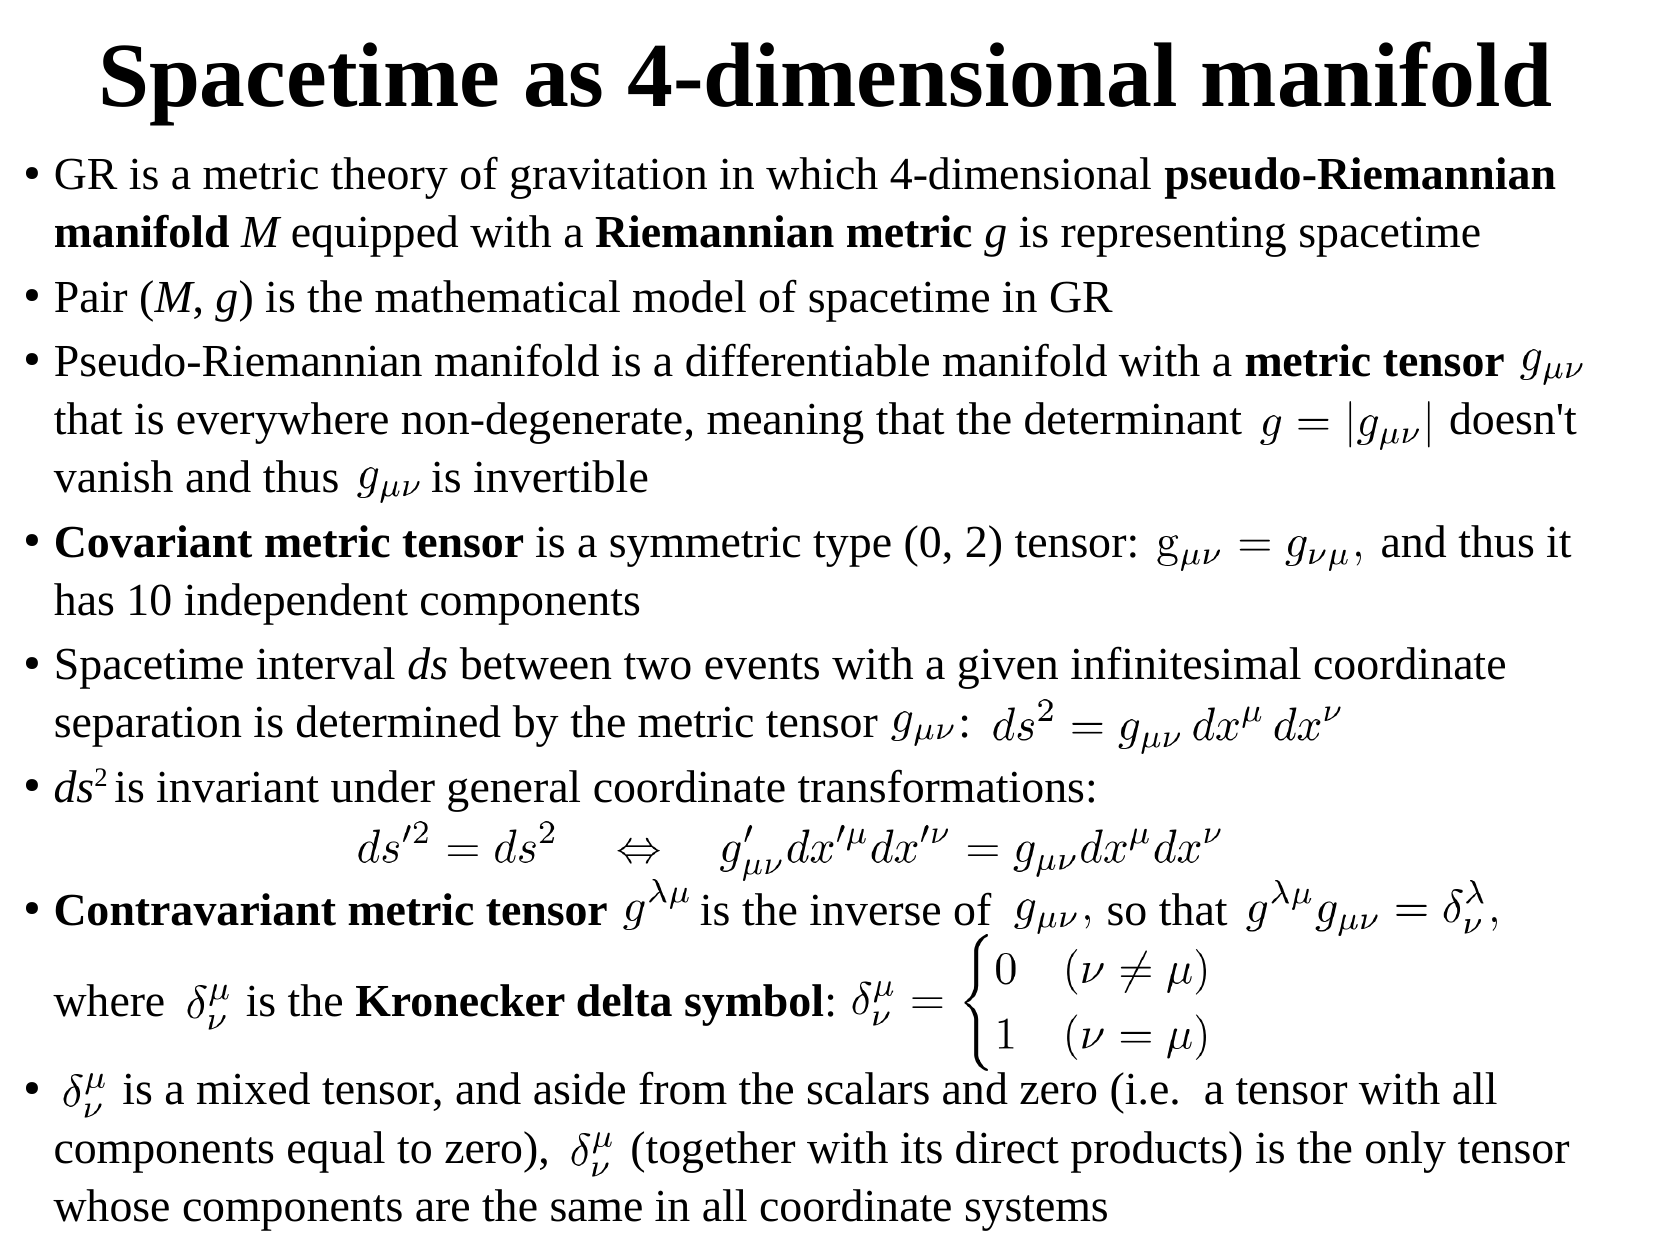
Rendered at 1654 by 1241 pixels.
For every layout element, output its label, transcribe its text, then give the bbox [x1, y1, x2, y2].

picture [571, 1132, 612, 1178]
picture [1246, 880, 1497, 936]
picture [1260, 401, 1430, 450]
picture [63, 1073, 105, 1118]
picture [358, 821, 1221, 930]
picture [891, 711, 954, 747]
picture [1520, 349, 1583, 385]
title Spacetime as 4-dimensional manifold [82, 9, 1571, 126]
picture [357, 467, 420, 503]
picture [187, 984, 229, 1030]
picture [1157, 535, 1361, 571]
list GR is a metric theory of gravitation in which 4-dimensional pseudo-Riemannian manifold M equipped with a Riemannian metric g is representing spacetime Pair (M, g) is the mathematical model of spacetime in GR Pseudo-Riemannian manifold is a differentiable manifold with a metric tensor that is everywhere non-degenerate, meaning that the determinant doesn't vanish and thus is invertible Covariant metric tensor is a symmetric type (0, 2) tensor: and thus it has 10 independent components Spacetime interval ds between two events with a given infinitesimal coordinate separation is determined by the metric tensor : ds2 is invariant under general coordinate transformations: Contravariant metric tensor is the inverse of so that where is the Kronecker delta symbol: is a mixed tensor, and aside from the scalars and zero (i.e. a tensor with all components equal to zero), (together with its direct products) is the only tensor whose components are the same in all coordinate systems [24, 141, 1620, 1232]
picture [993, 699, 1341, 754]
picture [852, 899, 1206, 1071]
